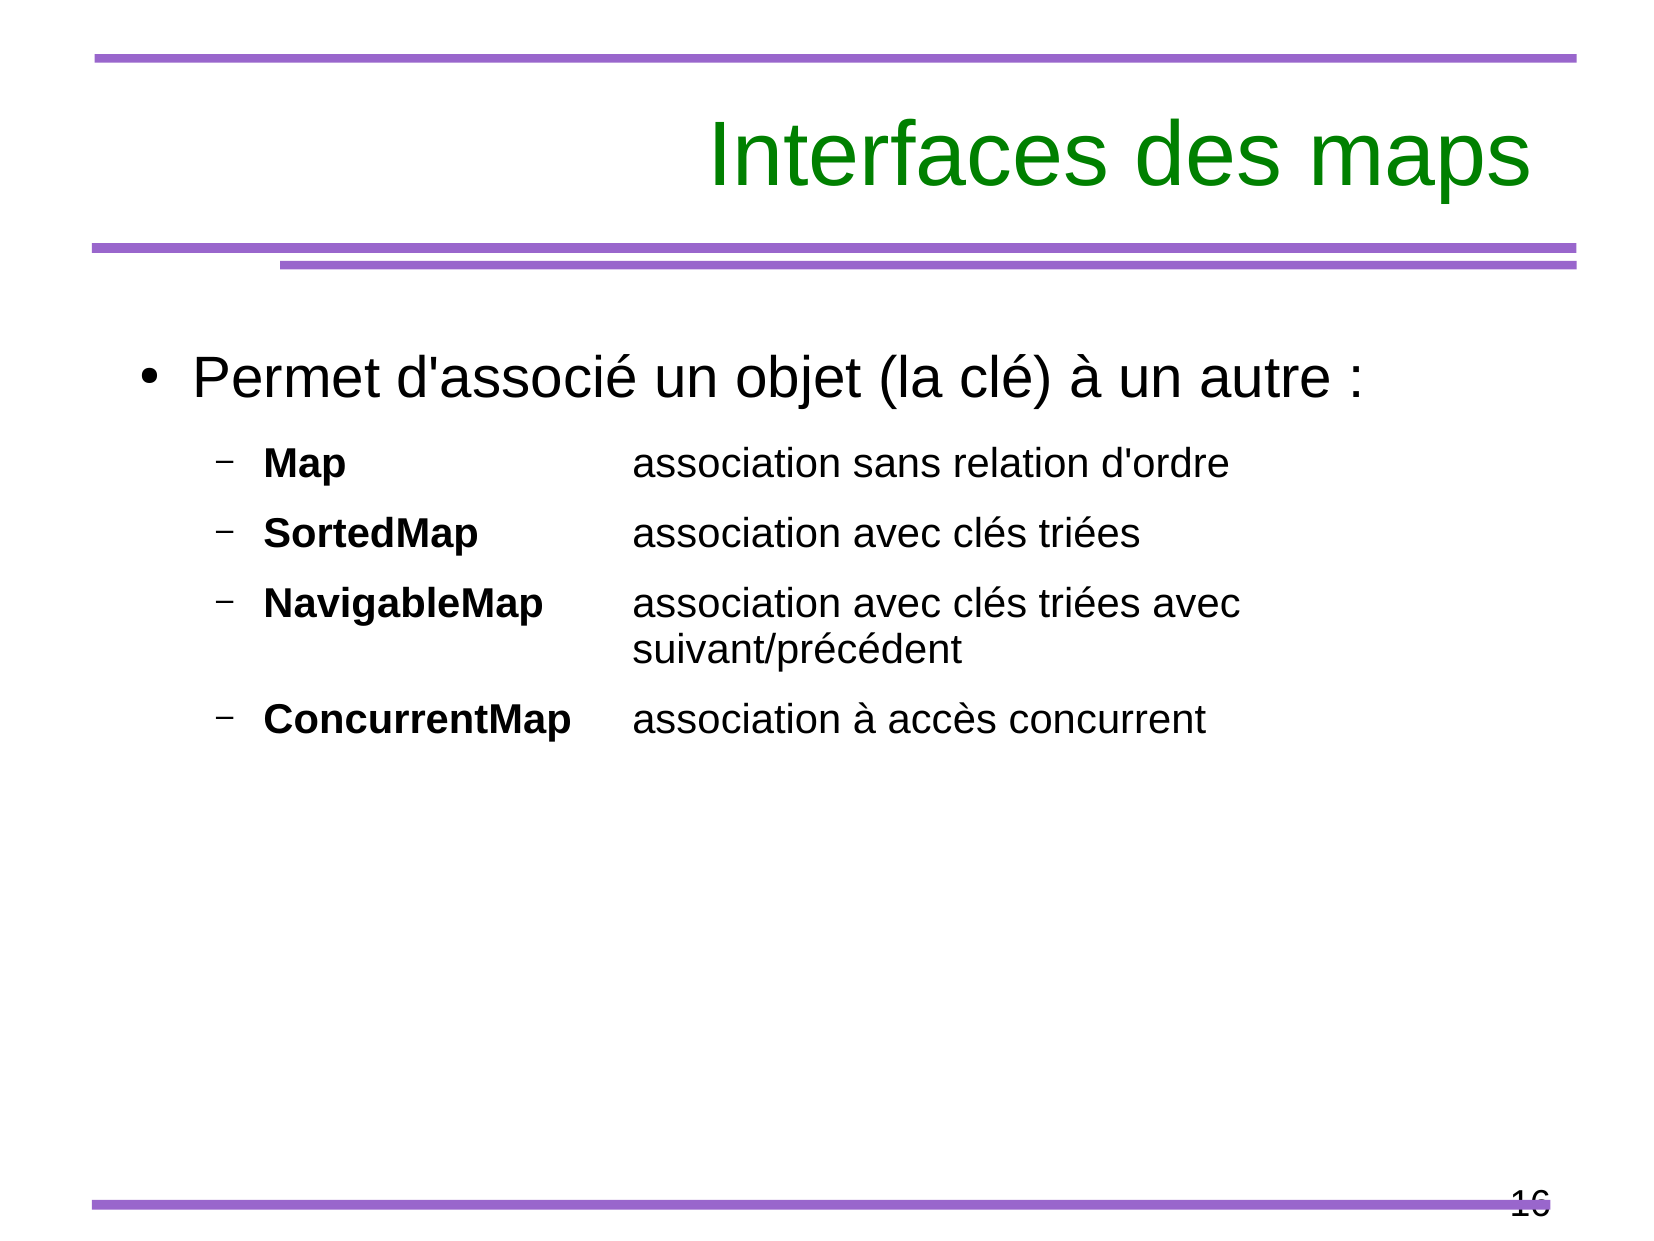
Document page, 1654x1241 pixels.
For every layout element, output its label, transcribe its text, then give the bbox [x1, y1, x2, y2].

list Permet d'associé un objet (la clé) à un autre : Map association sans relation d'ordre SortedMap association avec clés triées NavigableMap association avec clés triées avec suivant/précédent ConcurrentMap association à accès concurrent [121, 344, 1534, 797]
title Interfaces des maps [121, 49, 1534, 257]
